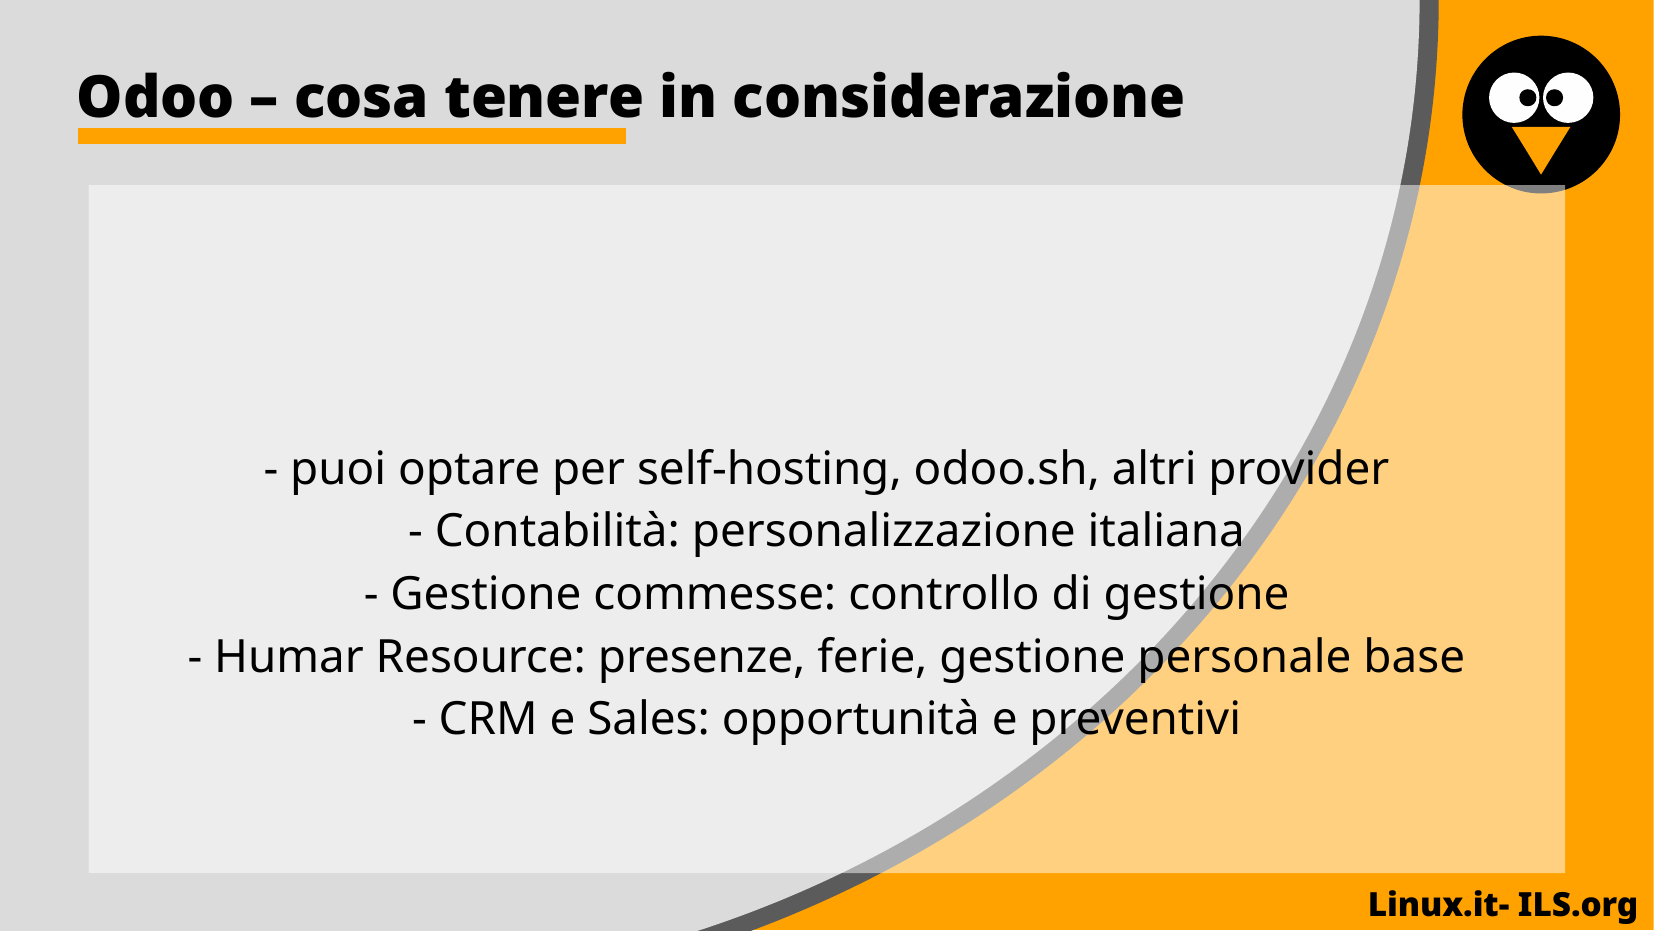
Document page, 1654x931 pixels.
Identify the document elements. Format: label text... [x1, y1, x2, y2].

title Odoo – cosa tenere in considerazione [76, 28, 1264, 161]
subtitle - puoi optare per self-hosting, odoo.sh, altri provider - Contabilità: personalizzazione italiana - Gestione commesse: controllo di gestione - Humar Resource: presenze, ferie, gestione personale base - CRM e Sales: opportunità e preventivi [88, 211, 1566, 847]
text_box Linux.it- ILS.org [1346, 873, 1654, 927]
